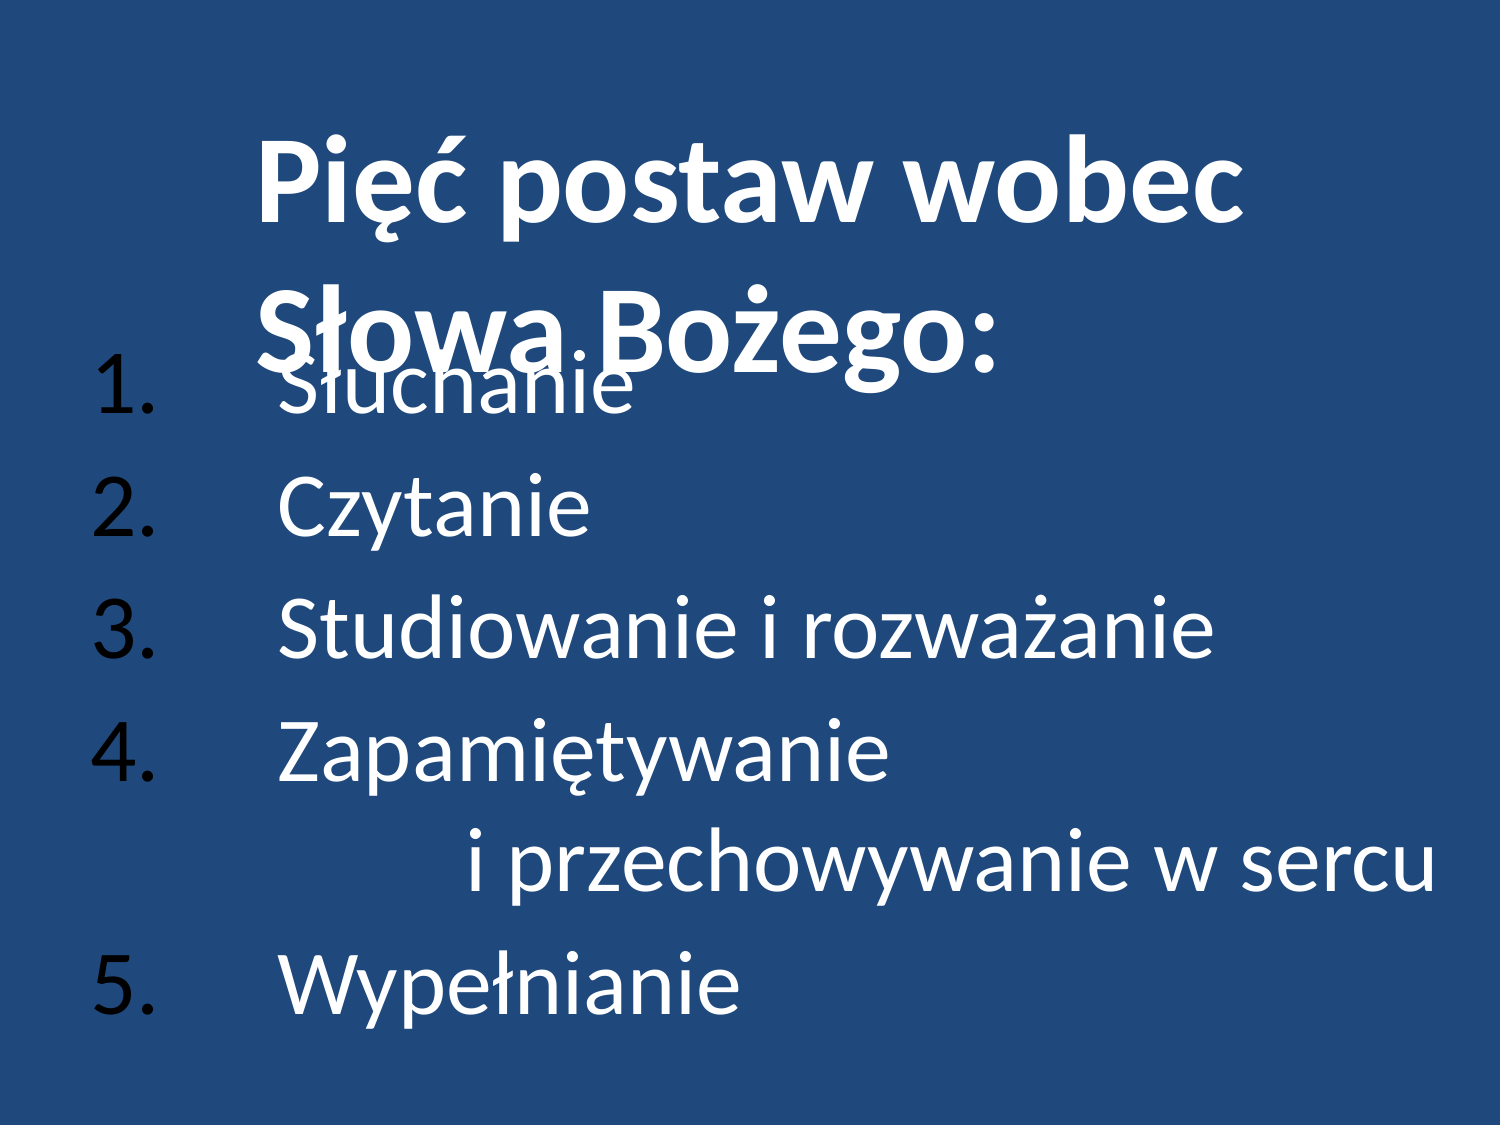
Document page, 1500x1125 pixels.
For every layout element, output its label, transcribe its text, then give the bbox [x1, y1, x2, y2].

title Pięć postaw wobec Słowa Bożego: [75, 90, 1426, 314]
list Słuchanie Czytanie Studiowanie i rozważanie Zapamiętywanie i przechowywanie w sercu Wypełnianie [75, 314, 1471, 1125]
